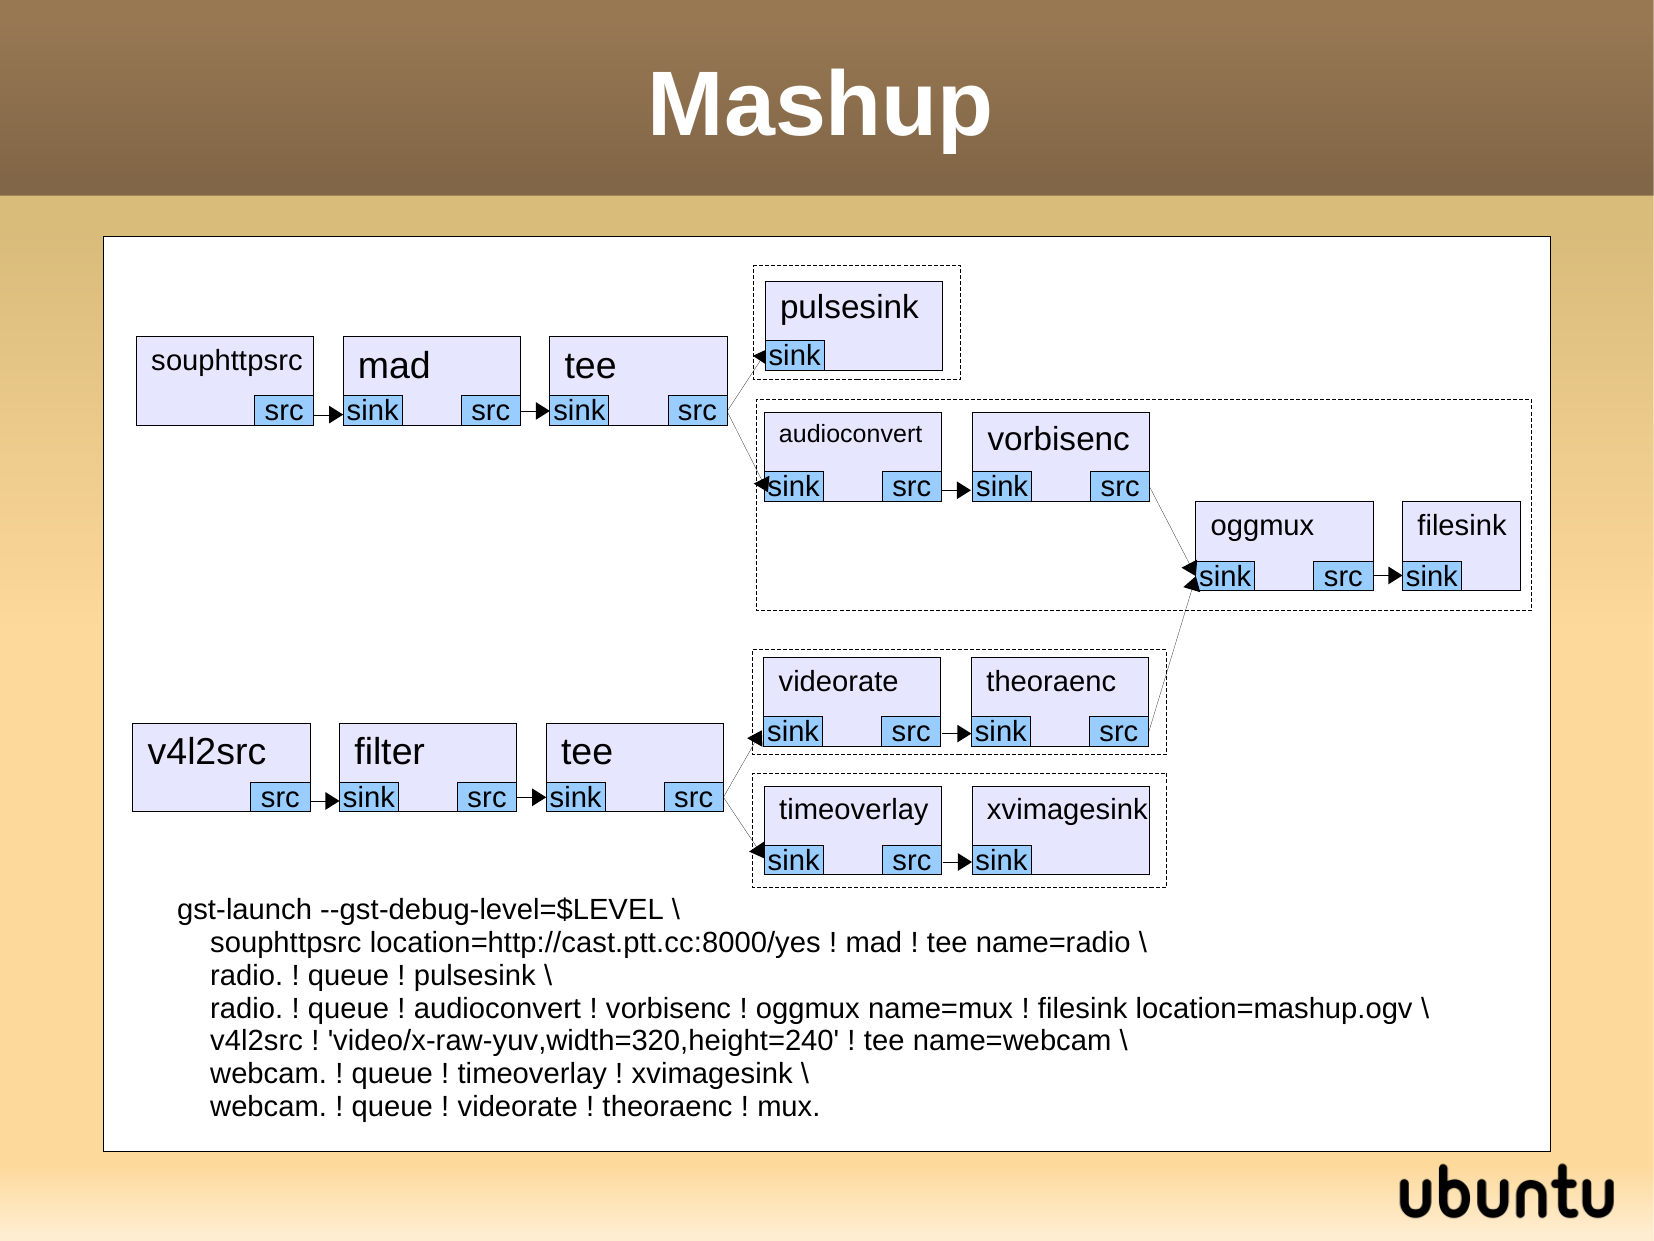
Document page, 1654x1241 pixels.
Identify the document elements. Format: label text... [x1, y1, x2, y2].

text_box src [882, 471, 942, 502]
text_box v4l2src [132, 723, 311, 812]
text_box sink [764, 845, 824, 875]
picture [0, 0, 1654, 1241]
text_box souphttpsrc [136, 336, 314, 426]
text_box src [1089, 716, 1149, 747]
text_box src [1090, 471, 1150, 502]
text_box src [1313, 561, 1374, 591]
text_box filesink [1402, 501, 1521, 591]
text_box xvimagesink [972, 786, 1150, 875]
text_box src [664, 782, 724, 812]
text_box src [461, 395, 521, 426]
text_box pulsesink [765, 281, 943, 371]
text_box gst-launch --gst-debug-level=$LEVEL \ souphttpsrc location=http://cast.ptt.cc:8000/yes ! mad ! tee name=radio \ radio. ! queue ! pulsesink \ radio. ! queue ! audioconvert ! vorbisenc ! oggmux name=mux ! filesink location=mashup.ogv \ v4l2src ! 'video/x-raw-yuv,width=320,height=240' ! tee name=webcam \ webcam. ! queue ! timeoverlay ! xvimagesink \ webcam. ! queue ! videorate ! theoraenc ! mux. [162, 885, 1447, 1131]
text_box videorate [763, 657, 941, 747]
text_box tee [546, 723, 724, 812]
text_box timeoverlay [764, 786, 942, 875]
text_box mad [343, 336, 521, 426]
text_box sink [971, 716, 1031, 747]
text_box src [668, 395, 728, 426]
text_box tee [549, 336, 728, 426]
text_box src [882, 845, 942, 875]
text_box oggmux [1195, 501, 1374, 591]
text_box sink [546, 782, 606, 812]
text_box sink [1196, 561, 1255, 591]
text_box [103, 236, 1551, 1152]
text_box sink [972, 845, 1032, 875]
text_box sink [765, 340, 825, 371]
text_box audioconvert [764, 412, 942, 502]
text_box sink [763, 716, 823, 747]
text_box sink [549, 395, 609, 426]
text_box sink [764, 471, 824, 502]
text_box src [881, 716, 941, 747]
text_box theoraenc [971, 657, 1149, 747]
text_box sink [972, 471, 1032, 502]
text_box sink [1402, 561, 1462, 591]
text_box src [254, 395, 314, 426]
text_box sink [343, 395, 403, 426]
text_box sink [339, 782, 399, 812]
text_box filter [339, 723, 517, 812]
title Mashup [76, 7, 1565, 200]
text_box vorbisenc [972, 412, 1150, 502]
text_box src [250, 782, 311, 812]
text_box src [457, 782, 517, 812]
